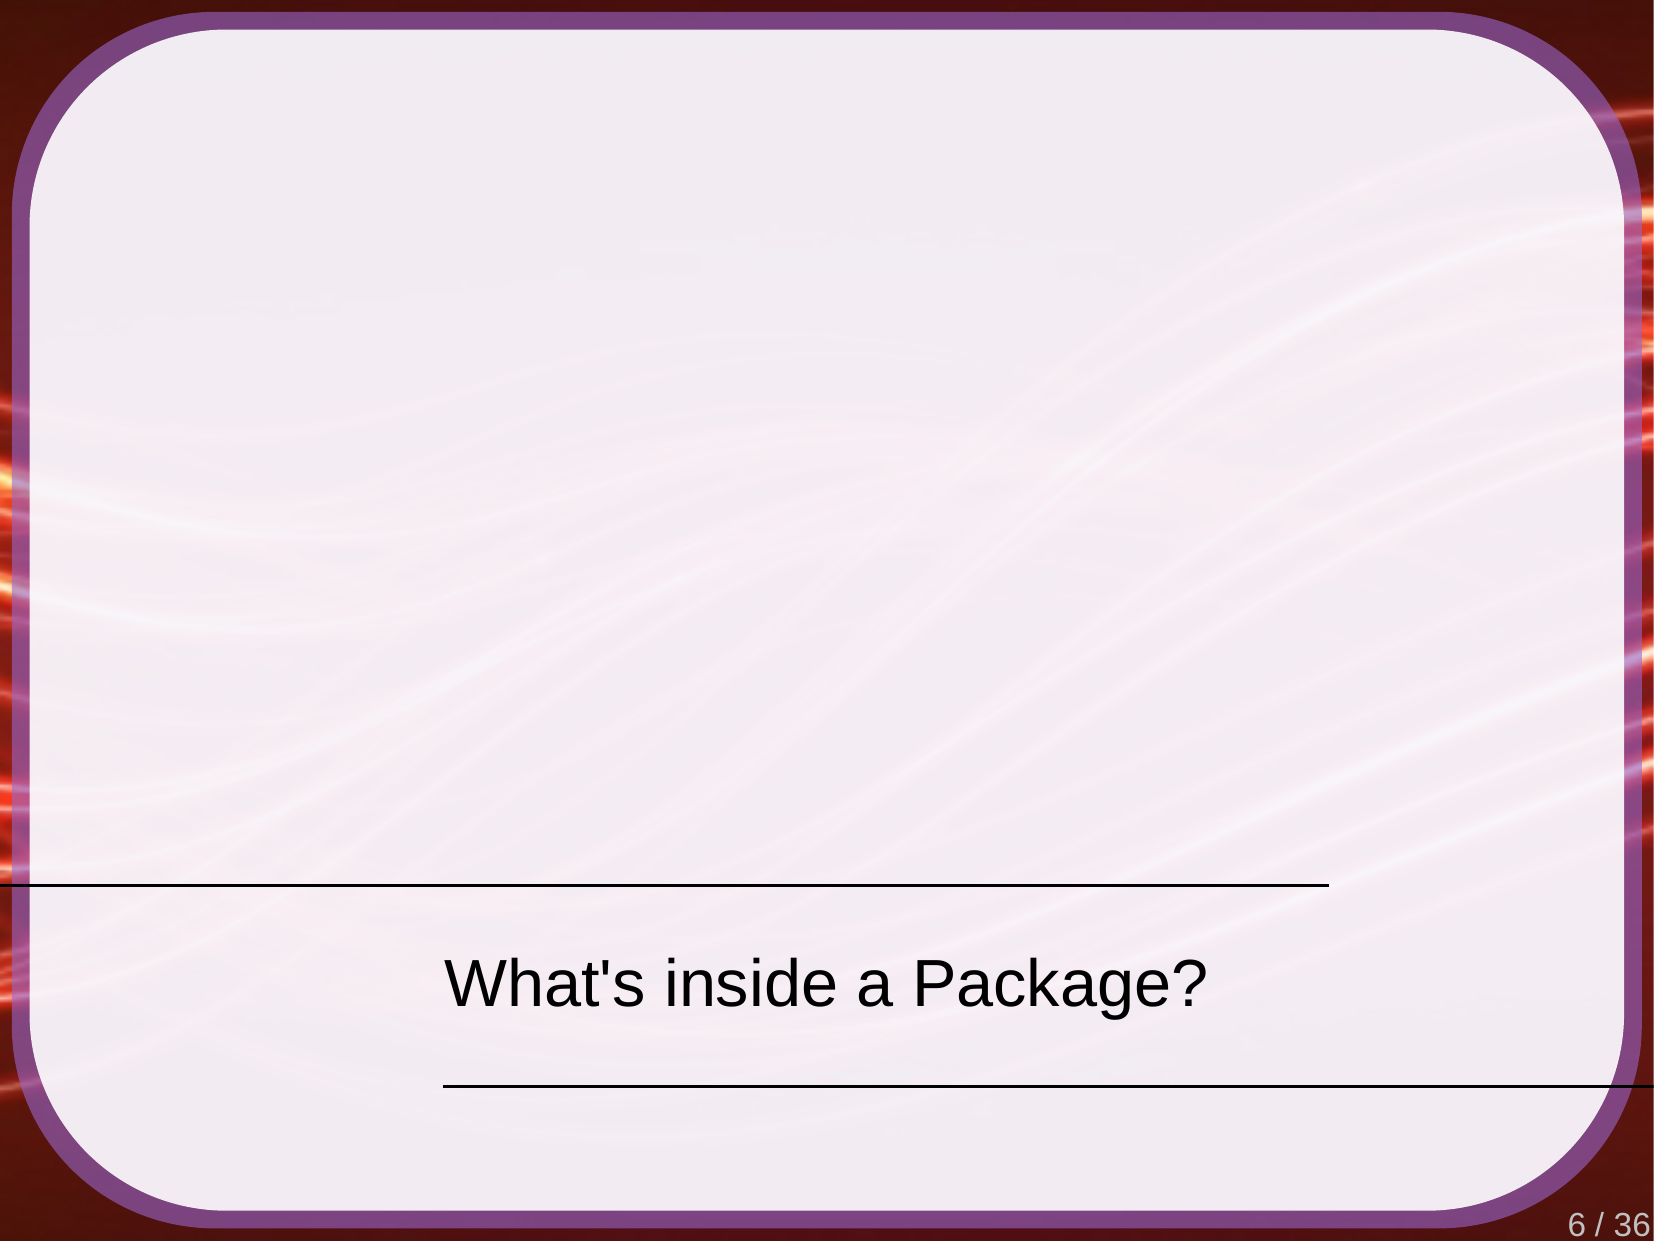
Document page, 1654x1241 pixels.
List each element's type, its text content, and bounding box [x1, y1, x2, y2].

picture [0, 0, 1654, 1085]
title What's inside a Package? [82, 891, 1571, 1075]
picture [0, 887, 1654, 1241]
